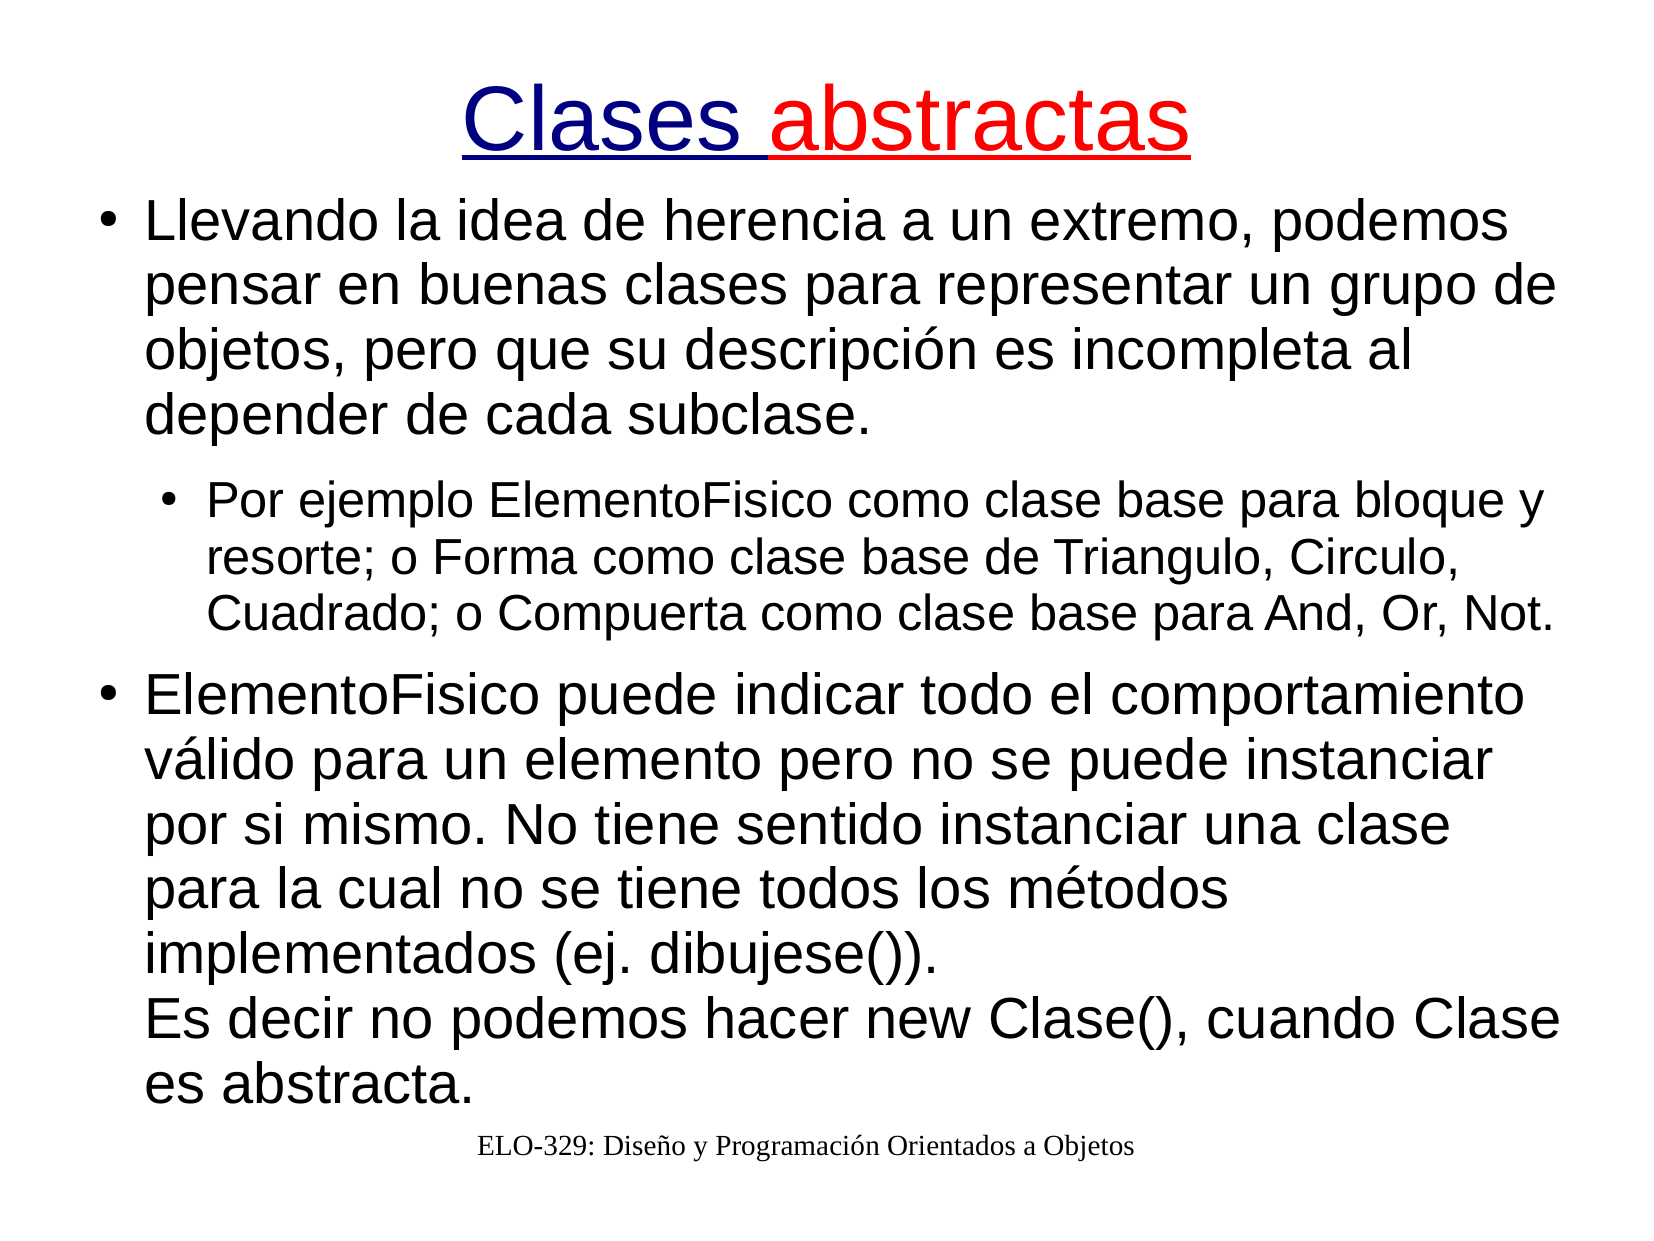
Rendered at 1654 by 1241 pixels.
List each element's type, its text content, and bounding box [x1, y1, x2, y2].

list Llevando la idea de herencia a un extremo, podemos pensar en buenas clases para representar un grupo de objetos, pero que su descripción es incompleta al depender de cada subclase. Por ejemplo ElementoFisico como clase base para bloque y resorte; o Forma como clase base de Triangulo, Circulo, Cuadrado; o Compuerta como clase base para And, Or, Not. ElementoFisico puede indicar todo el comportamiento válido para un elemento pero no se puede instanciar por si mismo. No tiene sentido instanciar una clase para la cual no se tiene todos los métodos implementados (ej. dibujese()). Es decir no podemos hacer new Clase(), cuando Clase es abstracta. [82, 187, 1571, 1163]
title Clases abstractas [82, 49, 1571, 187]
